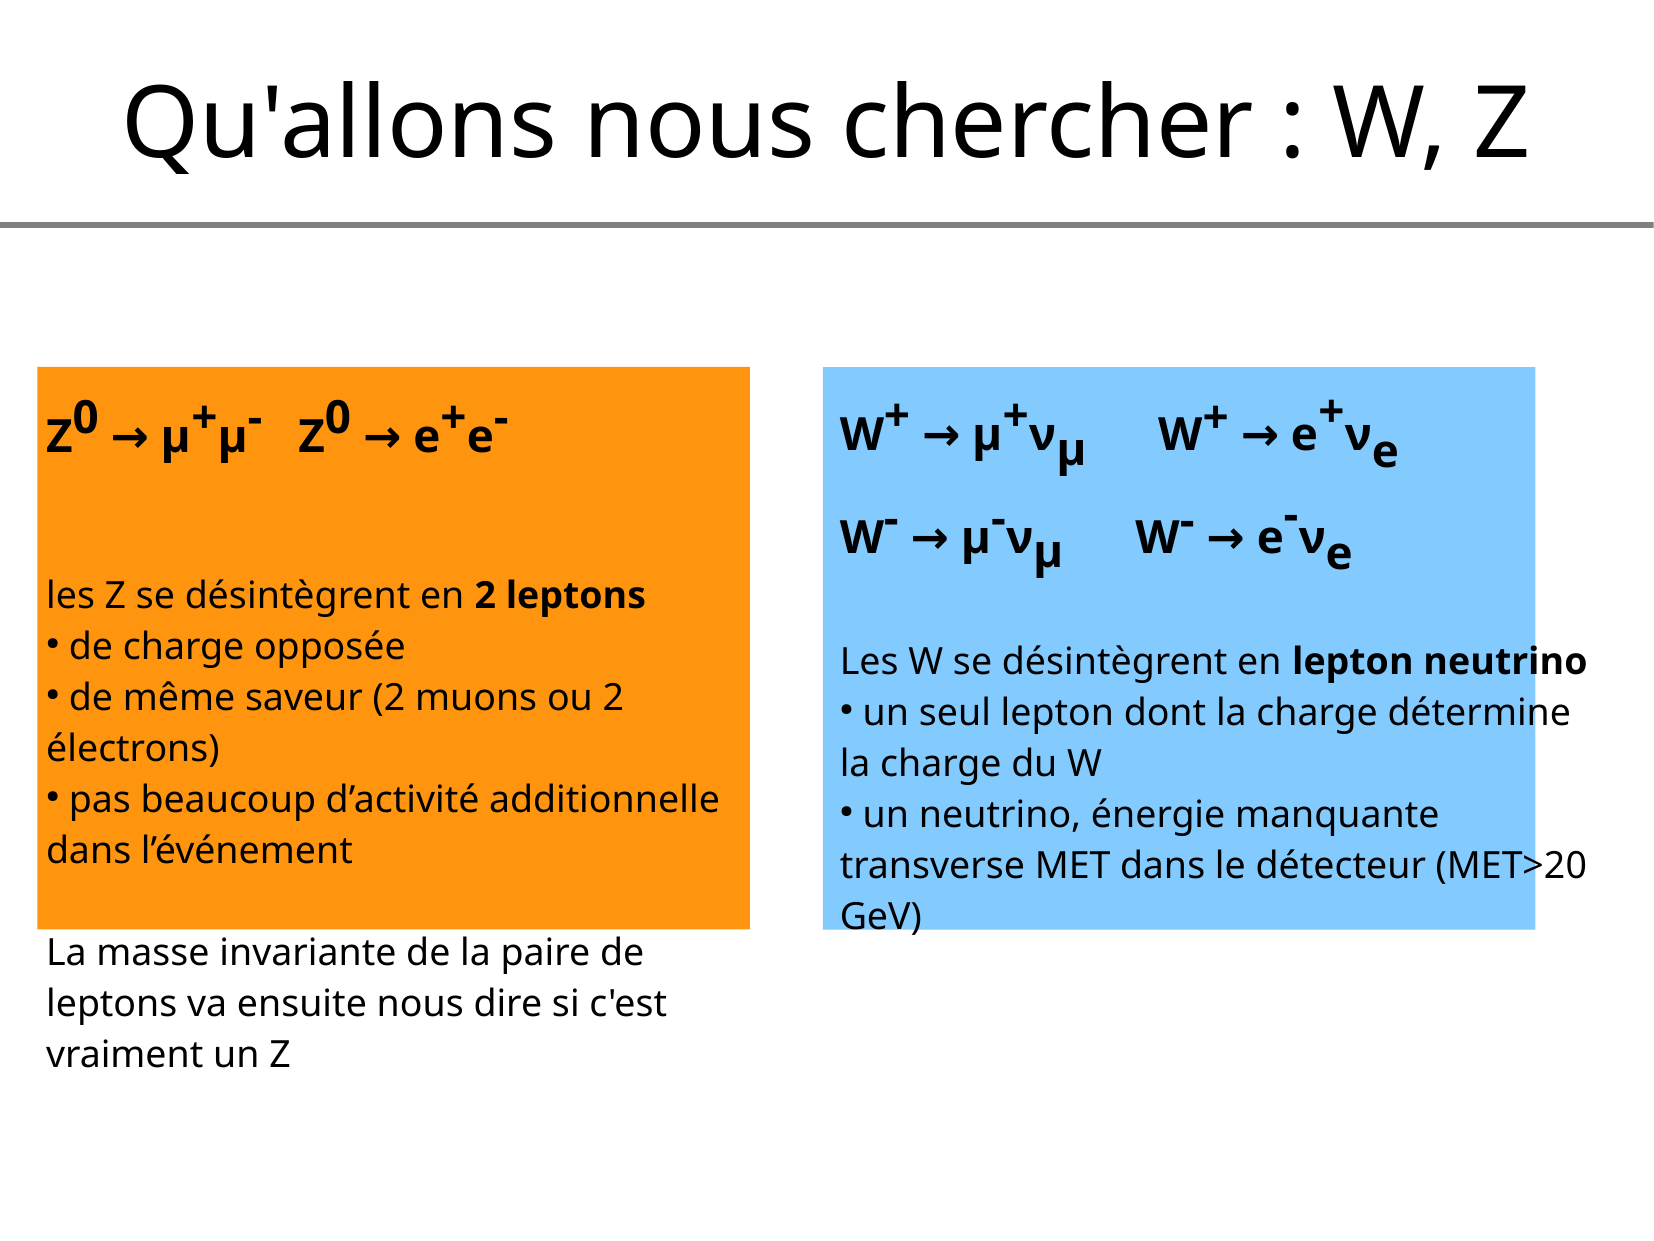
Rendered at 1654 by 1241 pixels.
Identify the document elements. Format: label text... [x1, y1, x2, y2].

text_box [37, 896, 750, 930]
text_box [822, 367, 1536, 930]
text_box Z0 → μ+μ- Z0 → e+e- les Z se désintègrent en 2 leptons de charge opposée de même saveur (2 muons ou 2 électrons) pas beaucoup d’activité additionnelle dans l’événement La masse invariante de la paire de leptons va ensuite nous dire si c'est vraiment un Z [31, 377, 788, 896]
text_box W+ → μ+νμ W+ → e+νe W- → μ-νμ W- → e-νe Les W se désintègrent en lepton neutrino un seul lepton dont la charge détermine la charge du W un neutrino, énergie manquante transverse MET dans le détecteur (MET>20 GeV) [825, 371, 1613, 832]
text_box [37, 366, 750, 377]
text_box Qu'allons nous chercher : W, Z [0, 43, 1654, 173]
